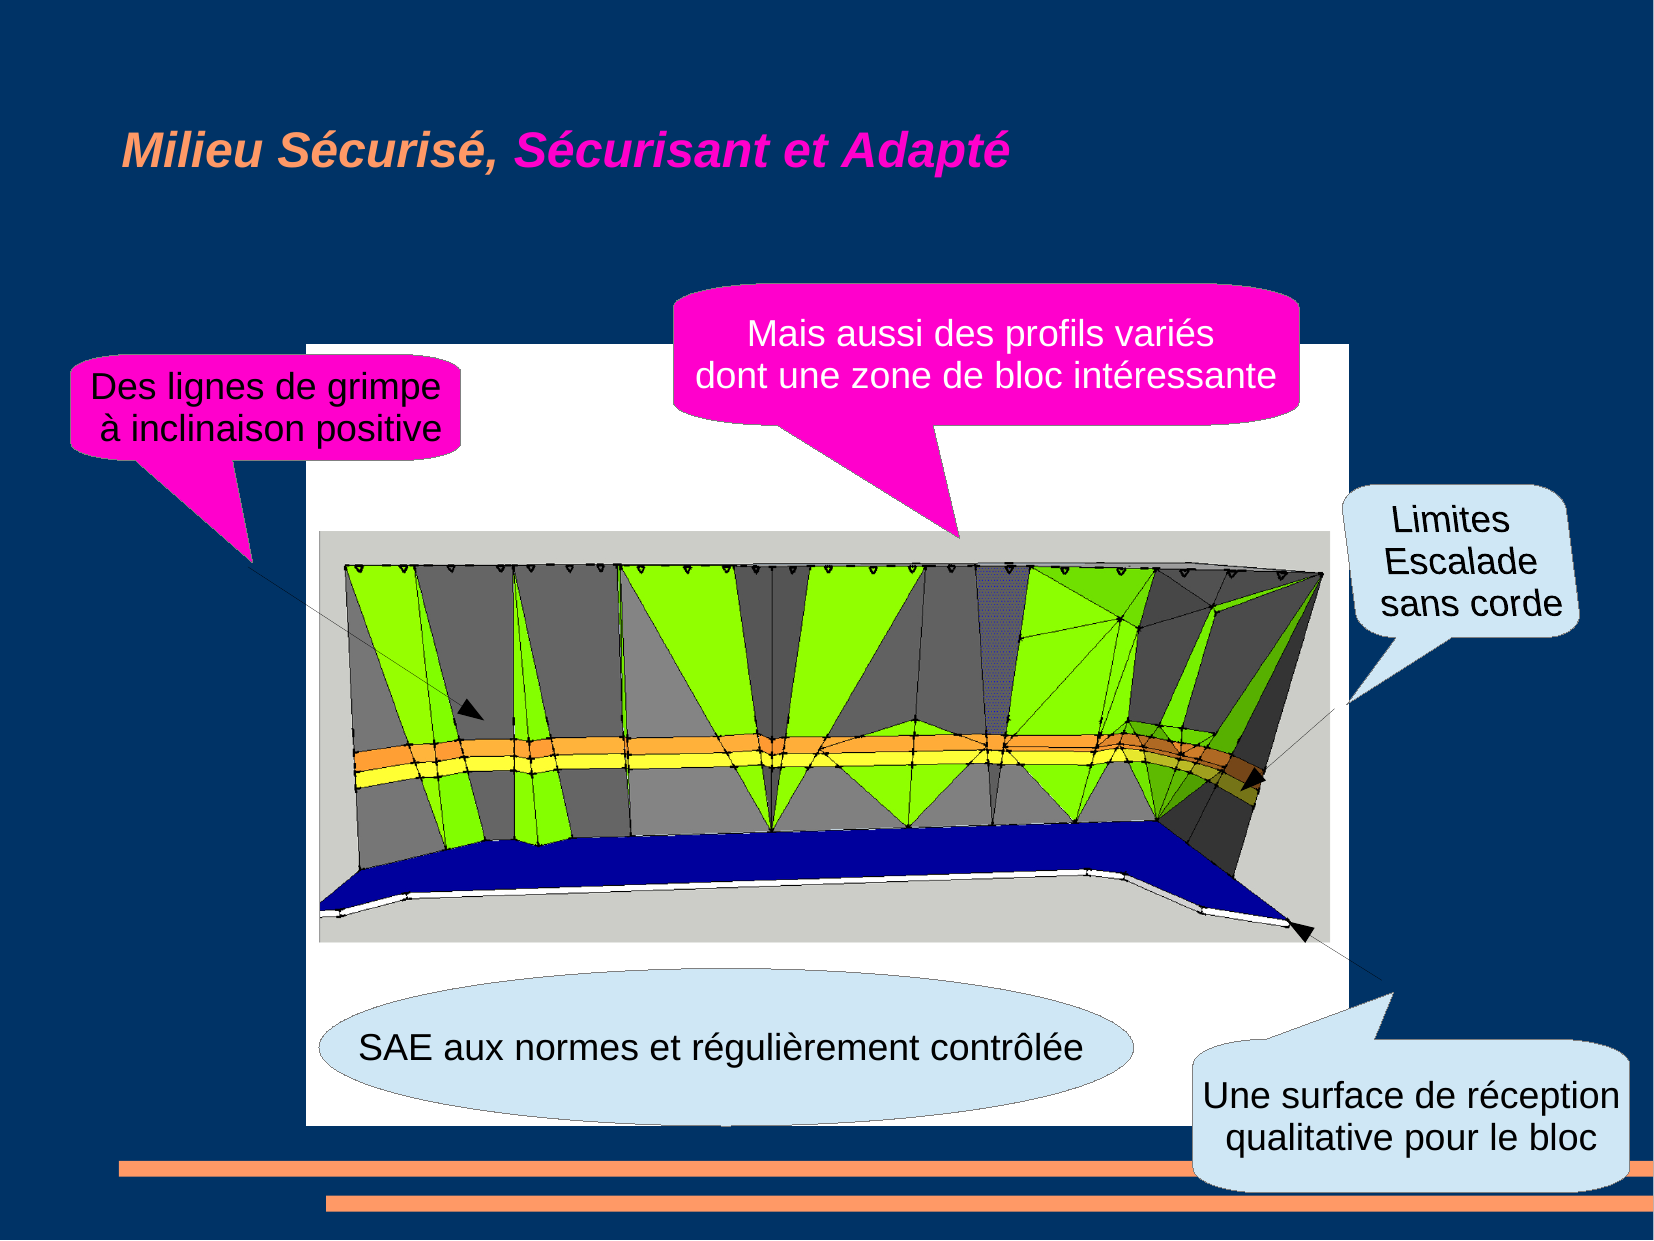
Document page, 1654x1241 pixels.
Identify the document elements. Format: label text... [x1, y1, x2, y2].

text_box Limites Escalade sans corde [1342, 484, 1580, 705]
picture [306, 344, 1349, 1127]
text_box Une surface de réception qualitative pour le bloc [1192, 992, 1630, 1193]
text_box Mais aussi des profils variés dont une zone de bloc intéressante [673, 283, 1300, 539]
text_box Des lignes de grimpe à inclinaison positive [70, 354, 461, 563]
text_box SAE aux normes et régulièrement contrôlée [318, 968, 1134, 1127]
title Milieu Sécurisé, Sécurisant et Adapté [121, 46, 1534, 254]
